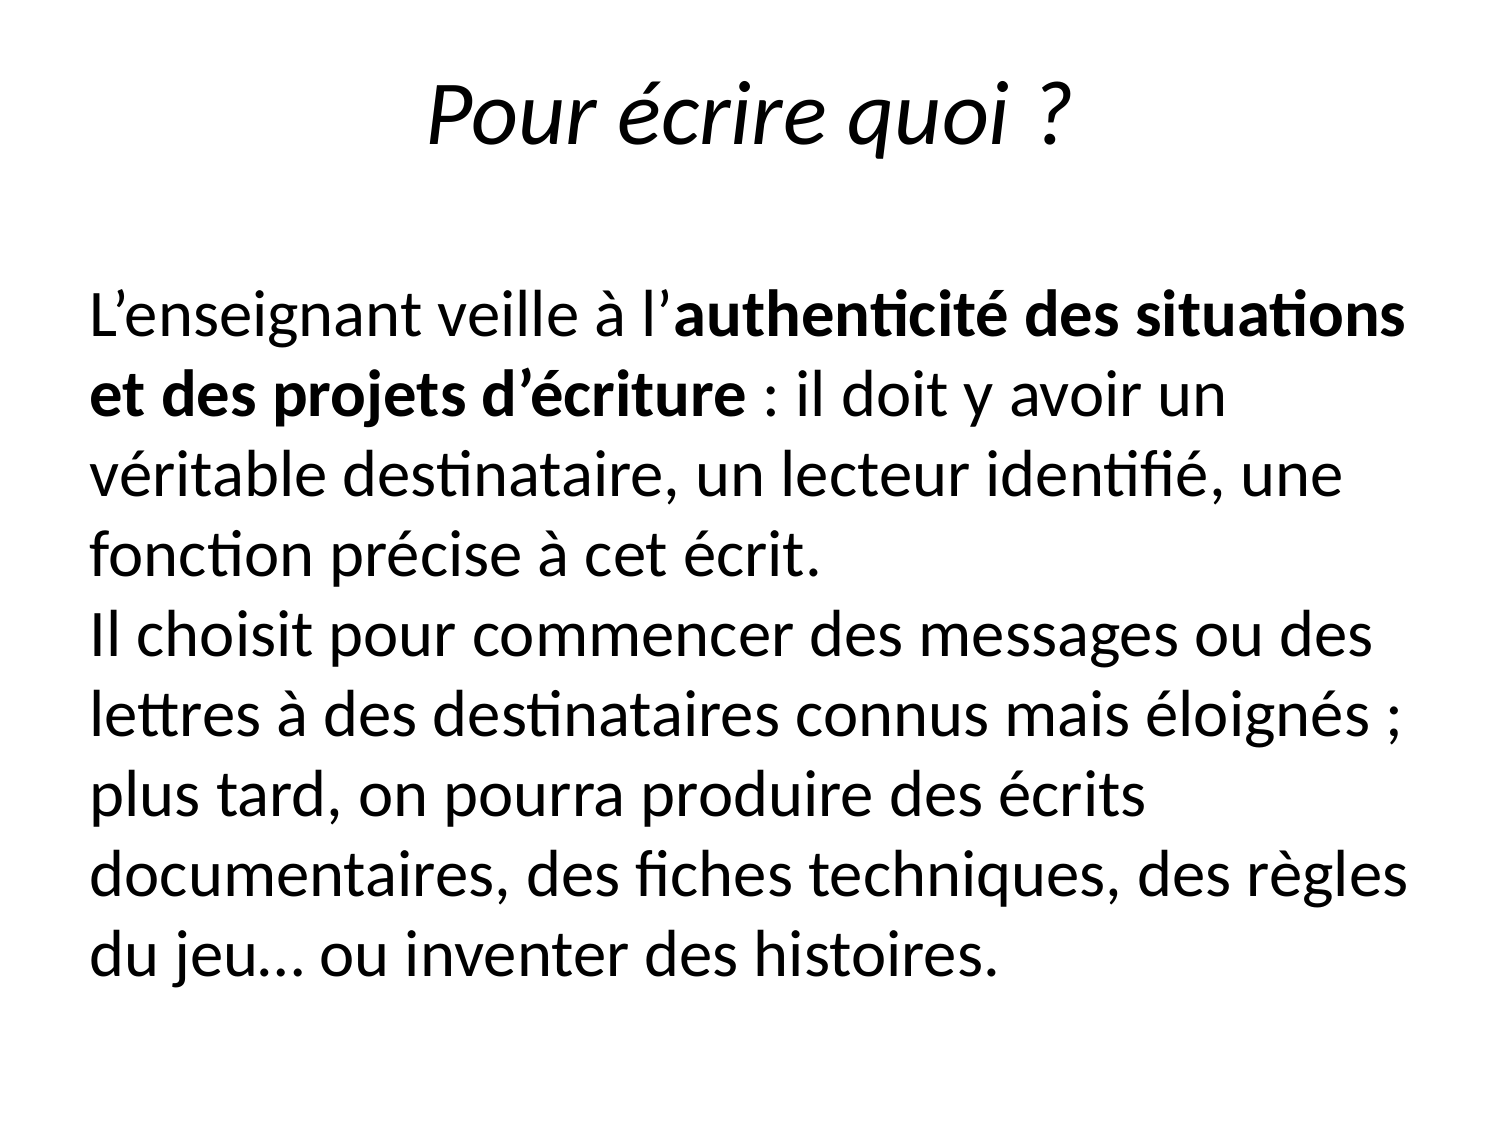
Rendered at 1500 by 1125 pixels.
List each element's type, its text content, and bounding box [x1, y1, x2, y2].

title Pour écrire quoi ? [75, 45, 1425, 233]
list L’enseignant veille à l’authenticité des situations et des projets d’écriture : il doit y avoir un véritable destinataire, un lecteur identifié, une fonction précise à cet écrit. Il choisit pour commencer des messages ou des lettres à des destinataires connus mais éloignés ; plus tard, on pourra produire des écrits documentaires, des fiches techniques, des règles du jeu… ou inventer des histoires. [75, 262, 1425, 1005]
